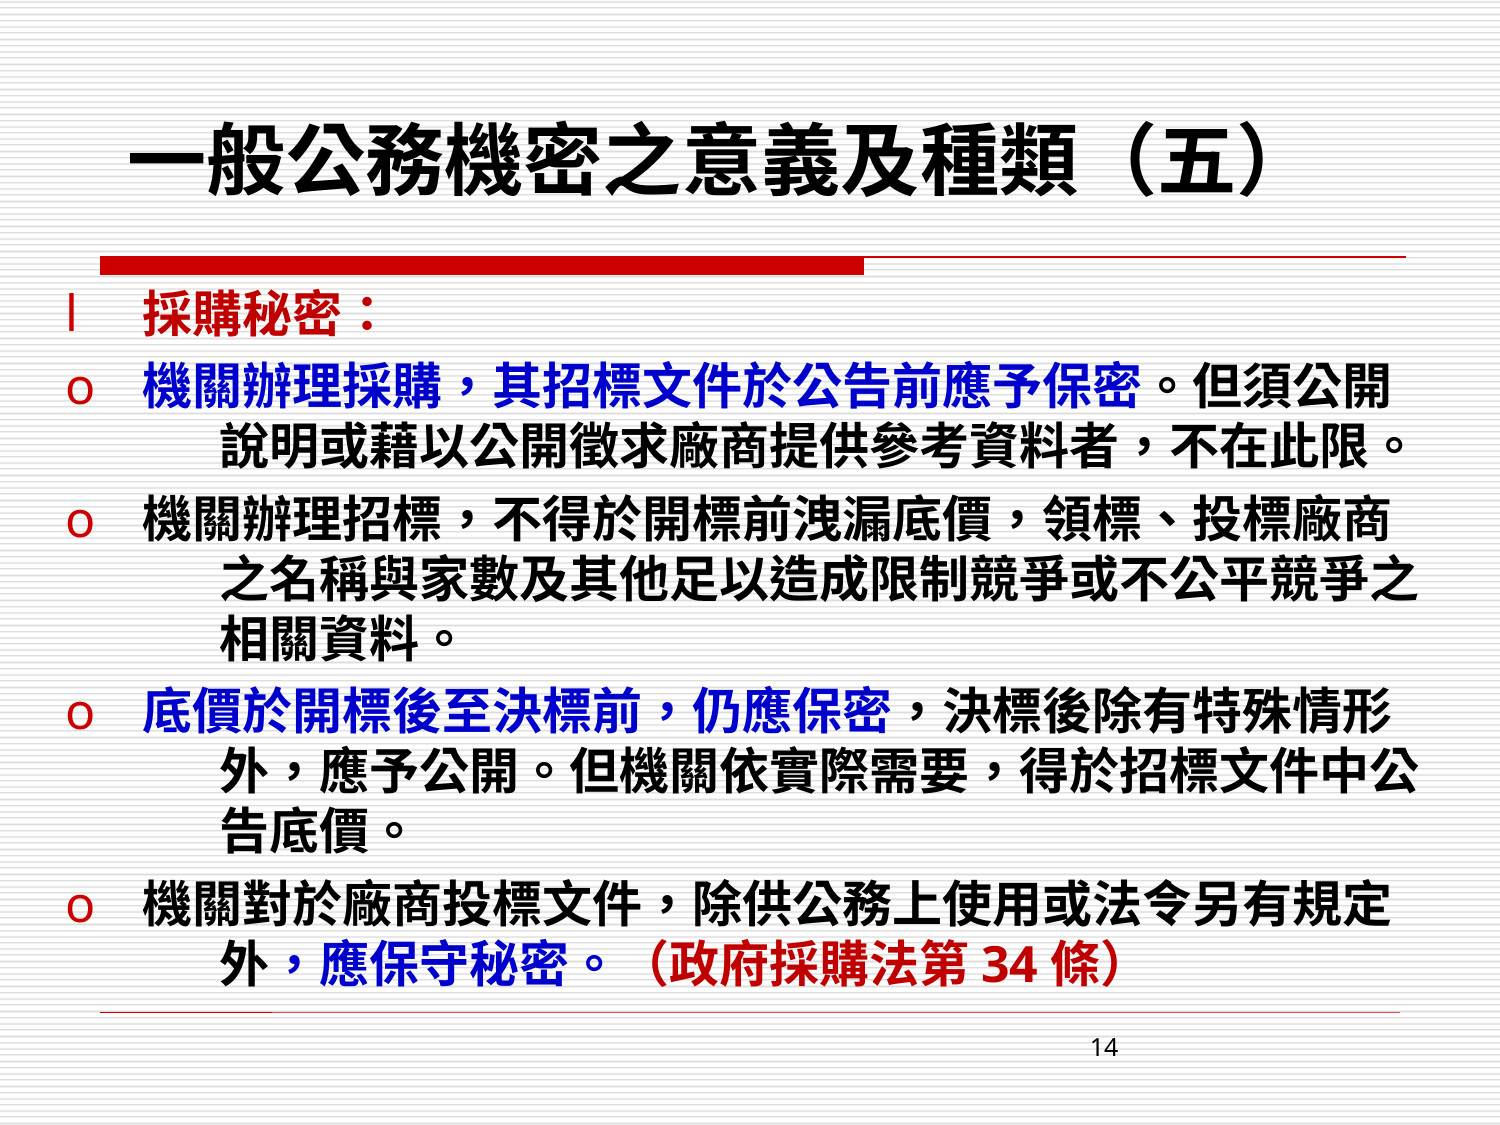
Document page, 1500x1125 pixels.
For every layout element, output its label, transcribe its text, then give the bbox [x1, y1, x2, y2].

text_box [1074, 1024, 1400, 1103]
title 一般公務機密之意義及種類（五） [112, 37, 1388, 213]
list 採購秘密： 機關辦理採購，其招標文件於公告前應予保密。但須公開說明或藉以公開徵求廠商提供參考資料者，不在此限。 機關辦理招標，不得於開標前洩漏底價，領標、投標廠商之名稱與家數及其他足以造成限制競爭或不公平競爭之相關資料。 底價於開標後至決標前，仍應保密，決標後除有特殊情形外，應予公開。但機關依實際需要，得於招標文件中公告底價。 機關對於廠商投標文件，除供公務上使用或法令另有規定外，應保守秘密。（政府採購法第34條） [50, 275, 1451, 1088]
